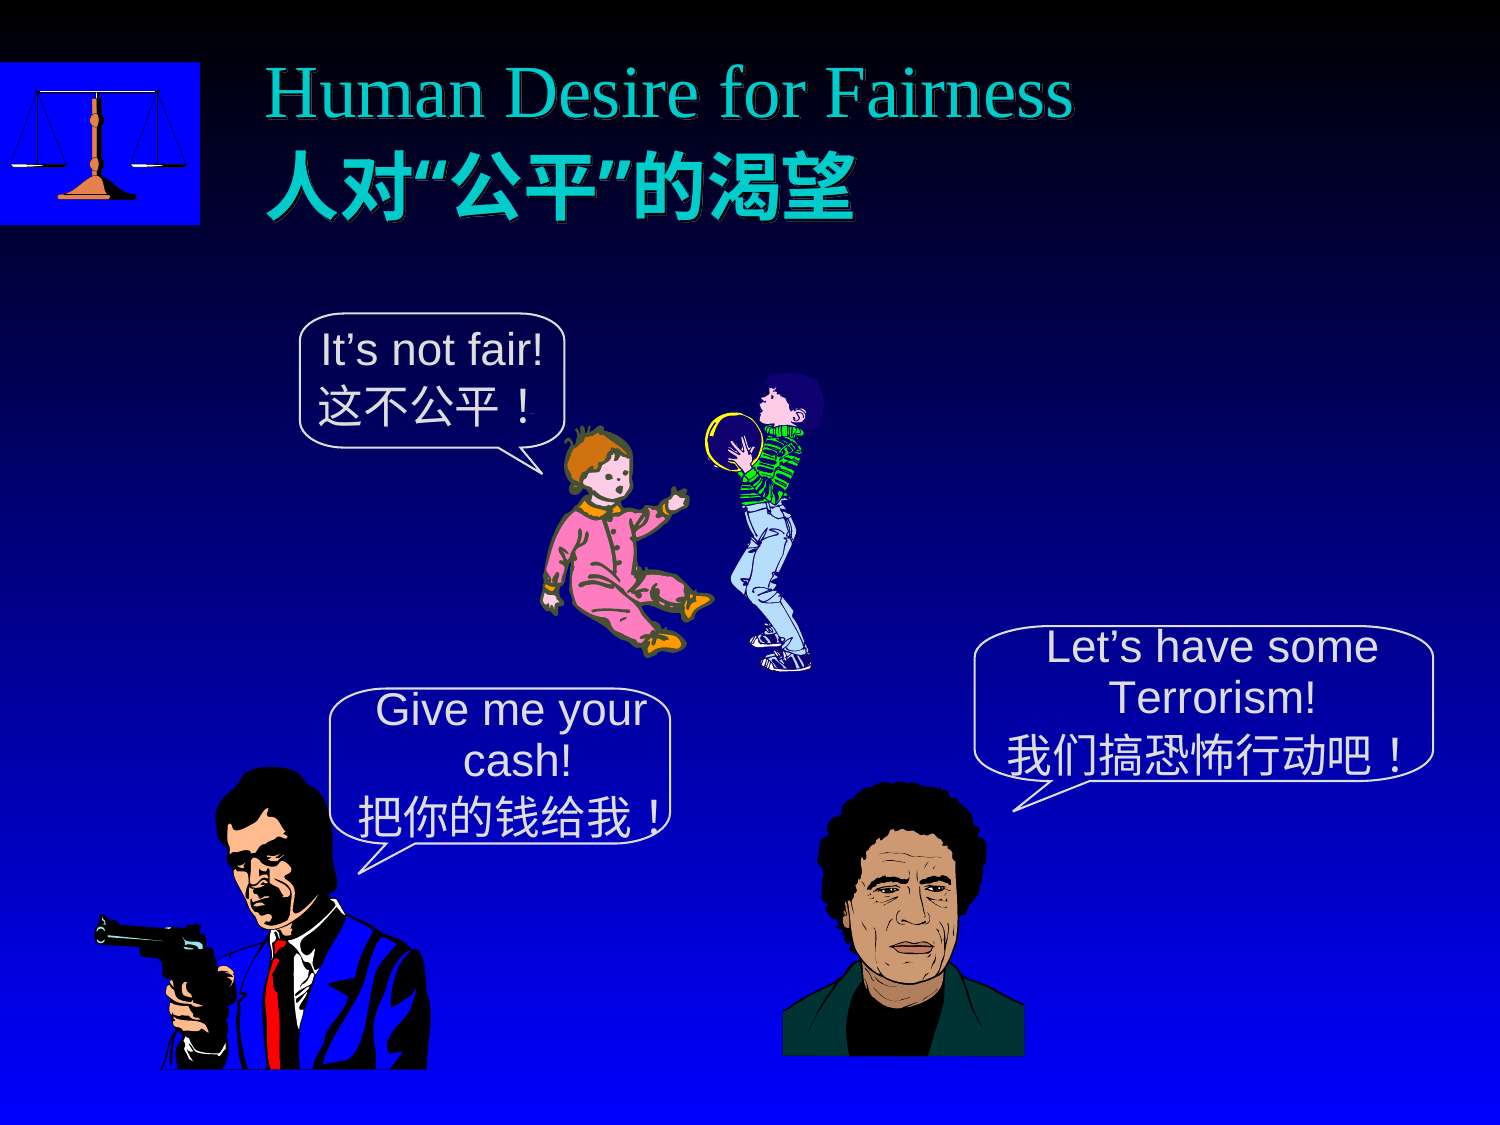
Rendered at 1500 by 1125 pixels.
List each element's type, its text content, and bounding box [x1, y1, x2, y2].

title Human Desire for Fairness 人对“公平”的渴望 [249, 49, 1487, 238]
chart [92, 762, 436, 1070]
text_box Give me your cash! 把你的钱给我！ [329, 688, 671, 875]
text_box Let’s have some Terrorism! 我们搞恐怖行动吧！ [974, 626, 1434, 812]
chart [528, 372, 826, 673]
chart [781, 781, 1025, 1057]
text_box It’s not fair! 这不公平！ [299, 313, 565, 474]
